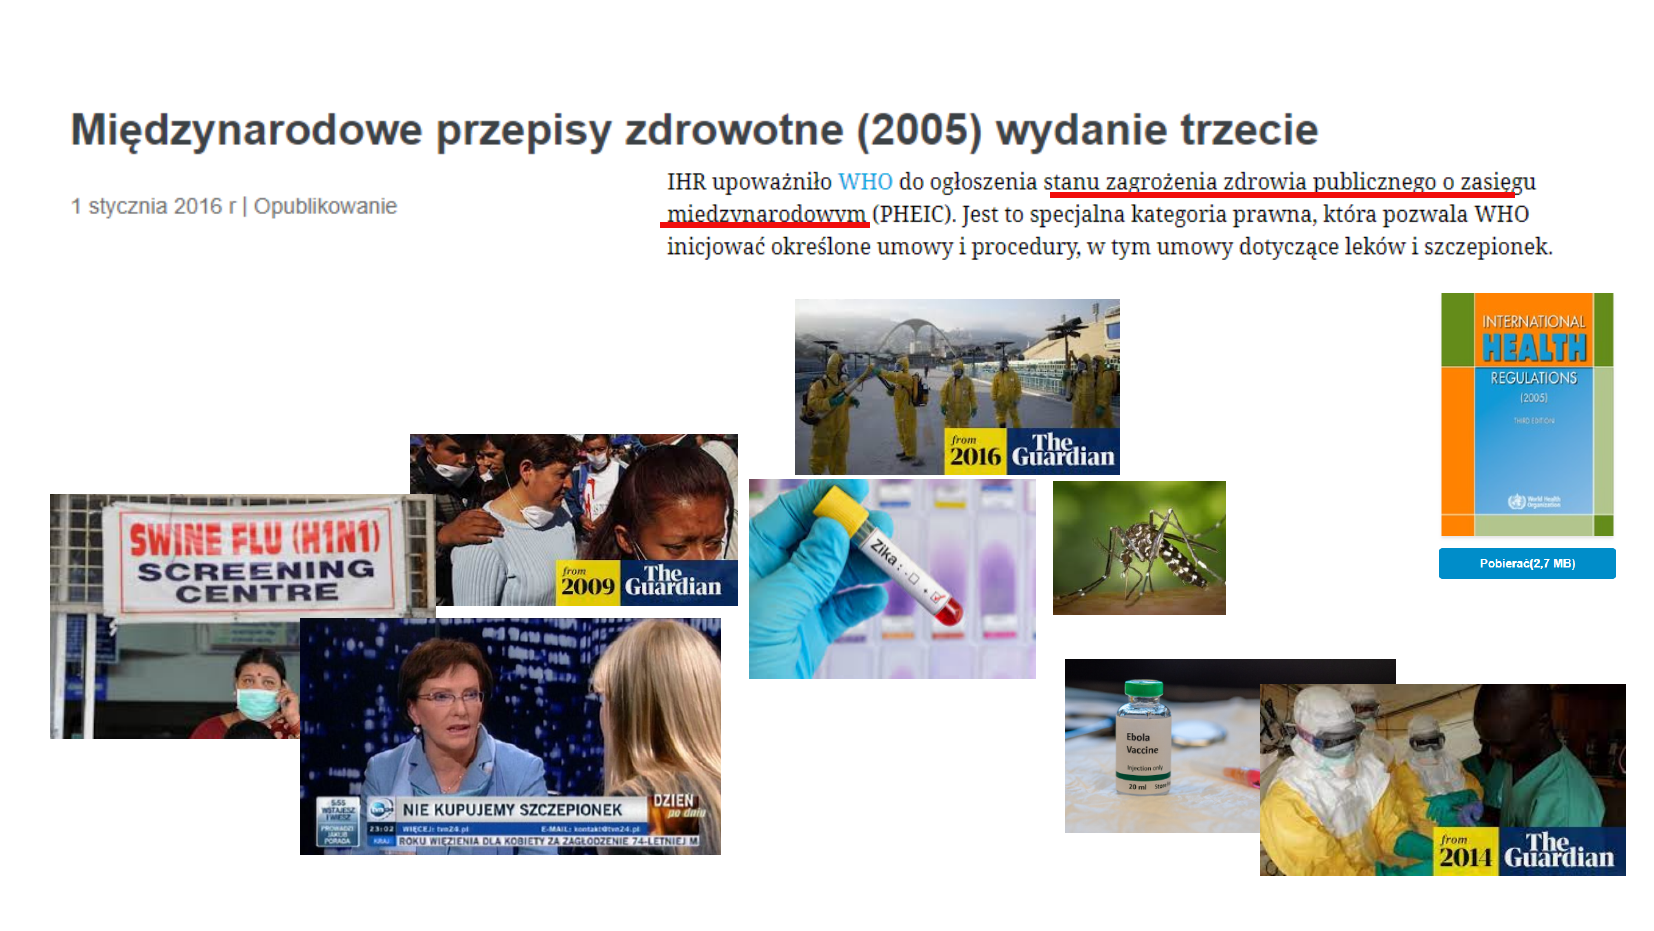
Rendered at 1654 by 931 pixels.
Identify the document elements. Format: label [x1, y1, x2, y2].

picture [1053, 481, 1226, 616]
picture [50, 434, 738, 856]
picture [795, 299, 1120, 475]
picture [749, 479, 1036, 679]
picture [58, 104, 1561, 264]
picture [1431, 284, 1621, 586]
picture [1065, 659, 1626, 876]
